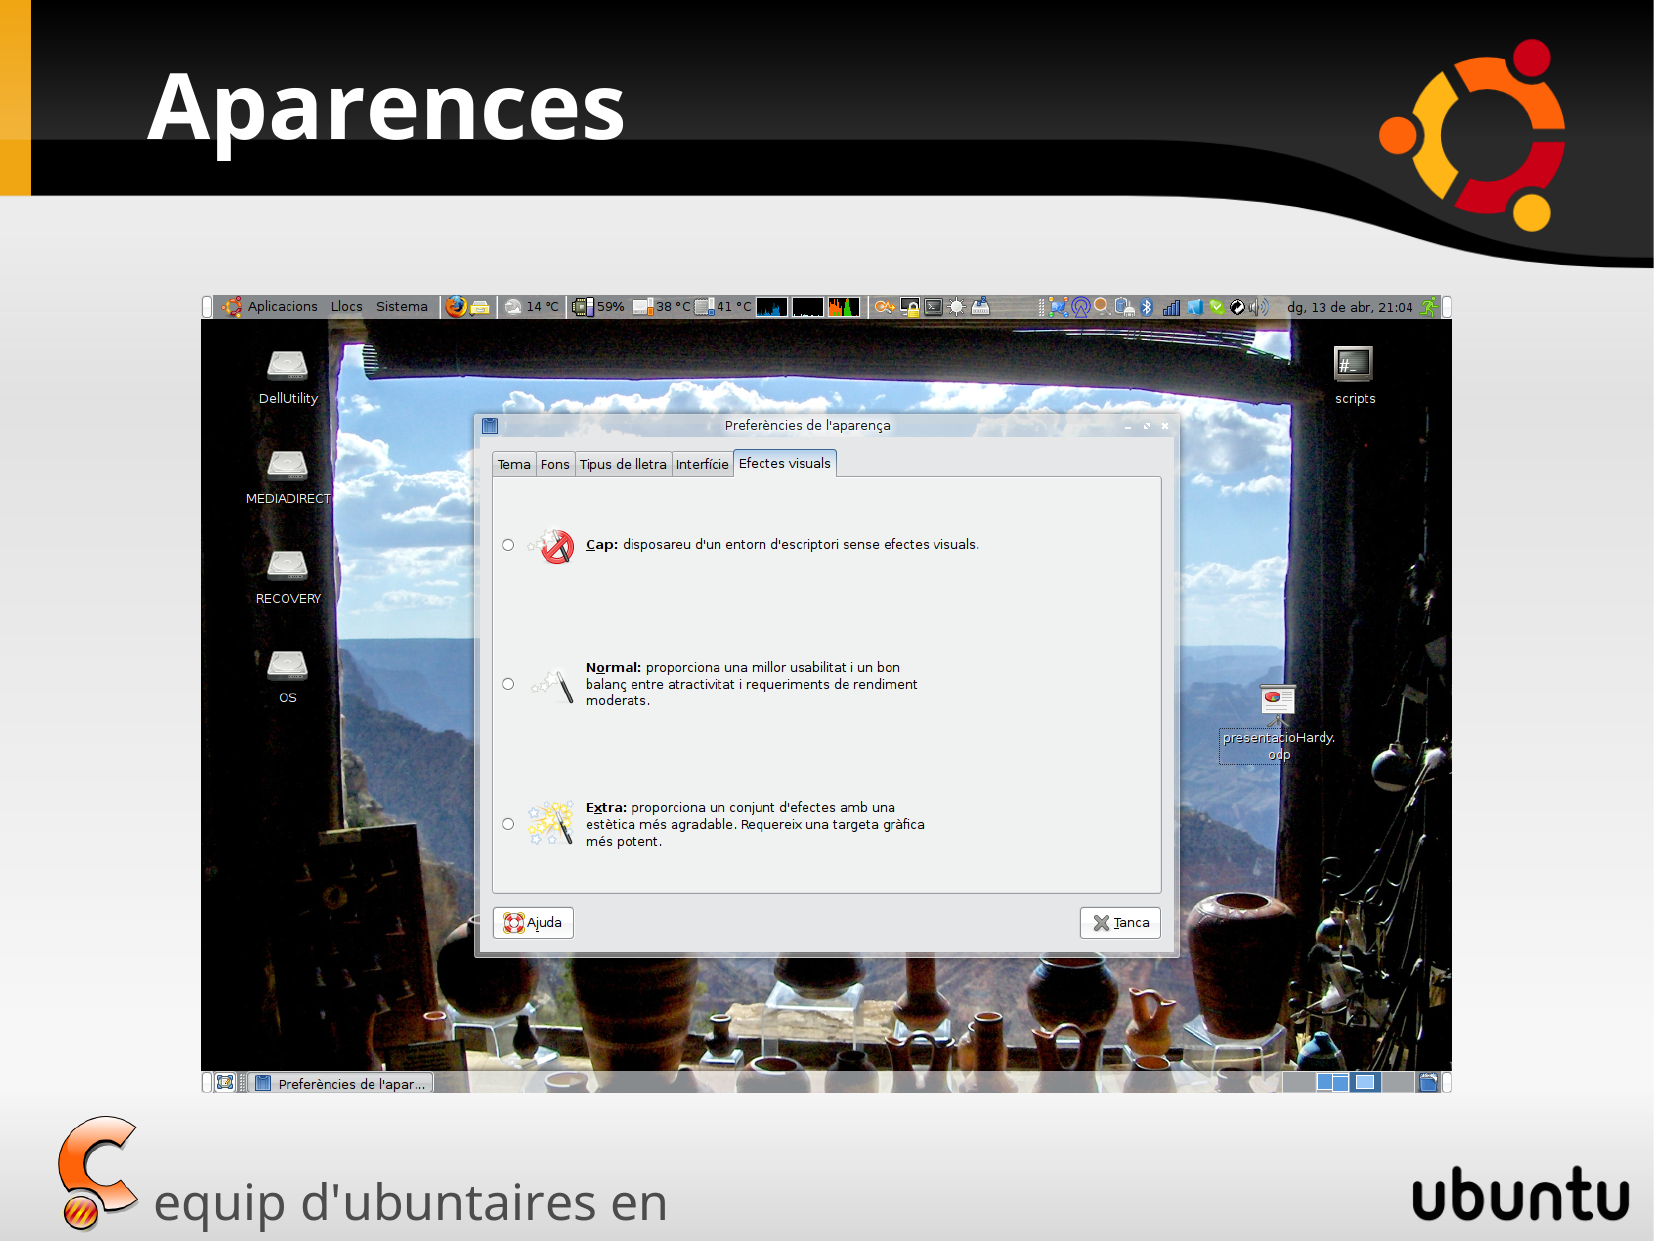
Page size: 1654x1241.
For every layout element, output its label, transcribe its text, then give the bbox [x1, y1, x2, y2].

picture [0, 0, 1654, 1241]
title Aparences [0, 0, 1359, 208]
